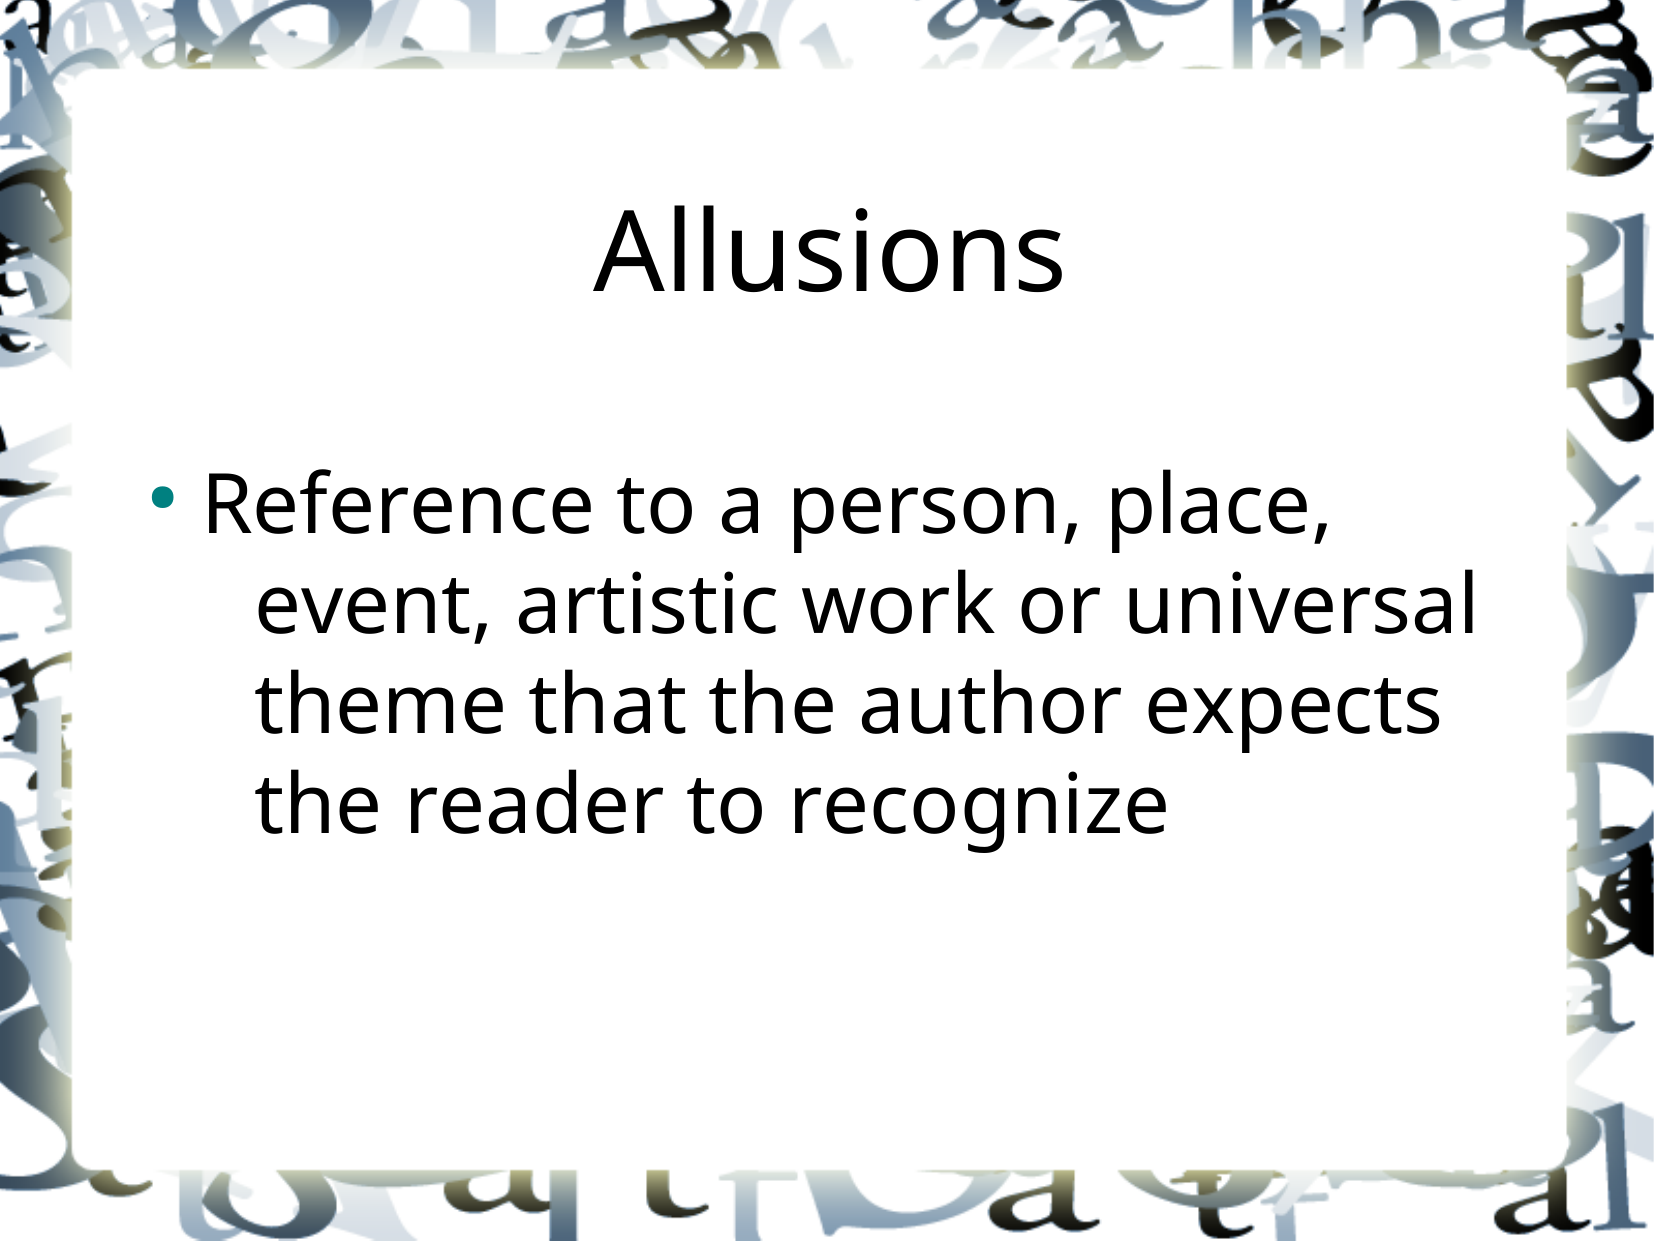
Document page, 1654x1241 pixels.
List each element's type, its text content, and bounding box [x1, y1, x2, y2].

title Allusions [86, 150, 1576, 343]
list Reference to a person, place, event, artistic work or universal theme that the author expects the reader to recognize [112, 450, 1536, 924]
